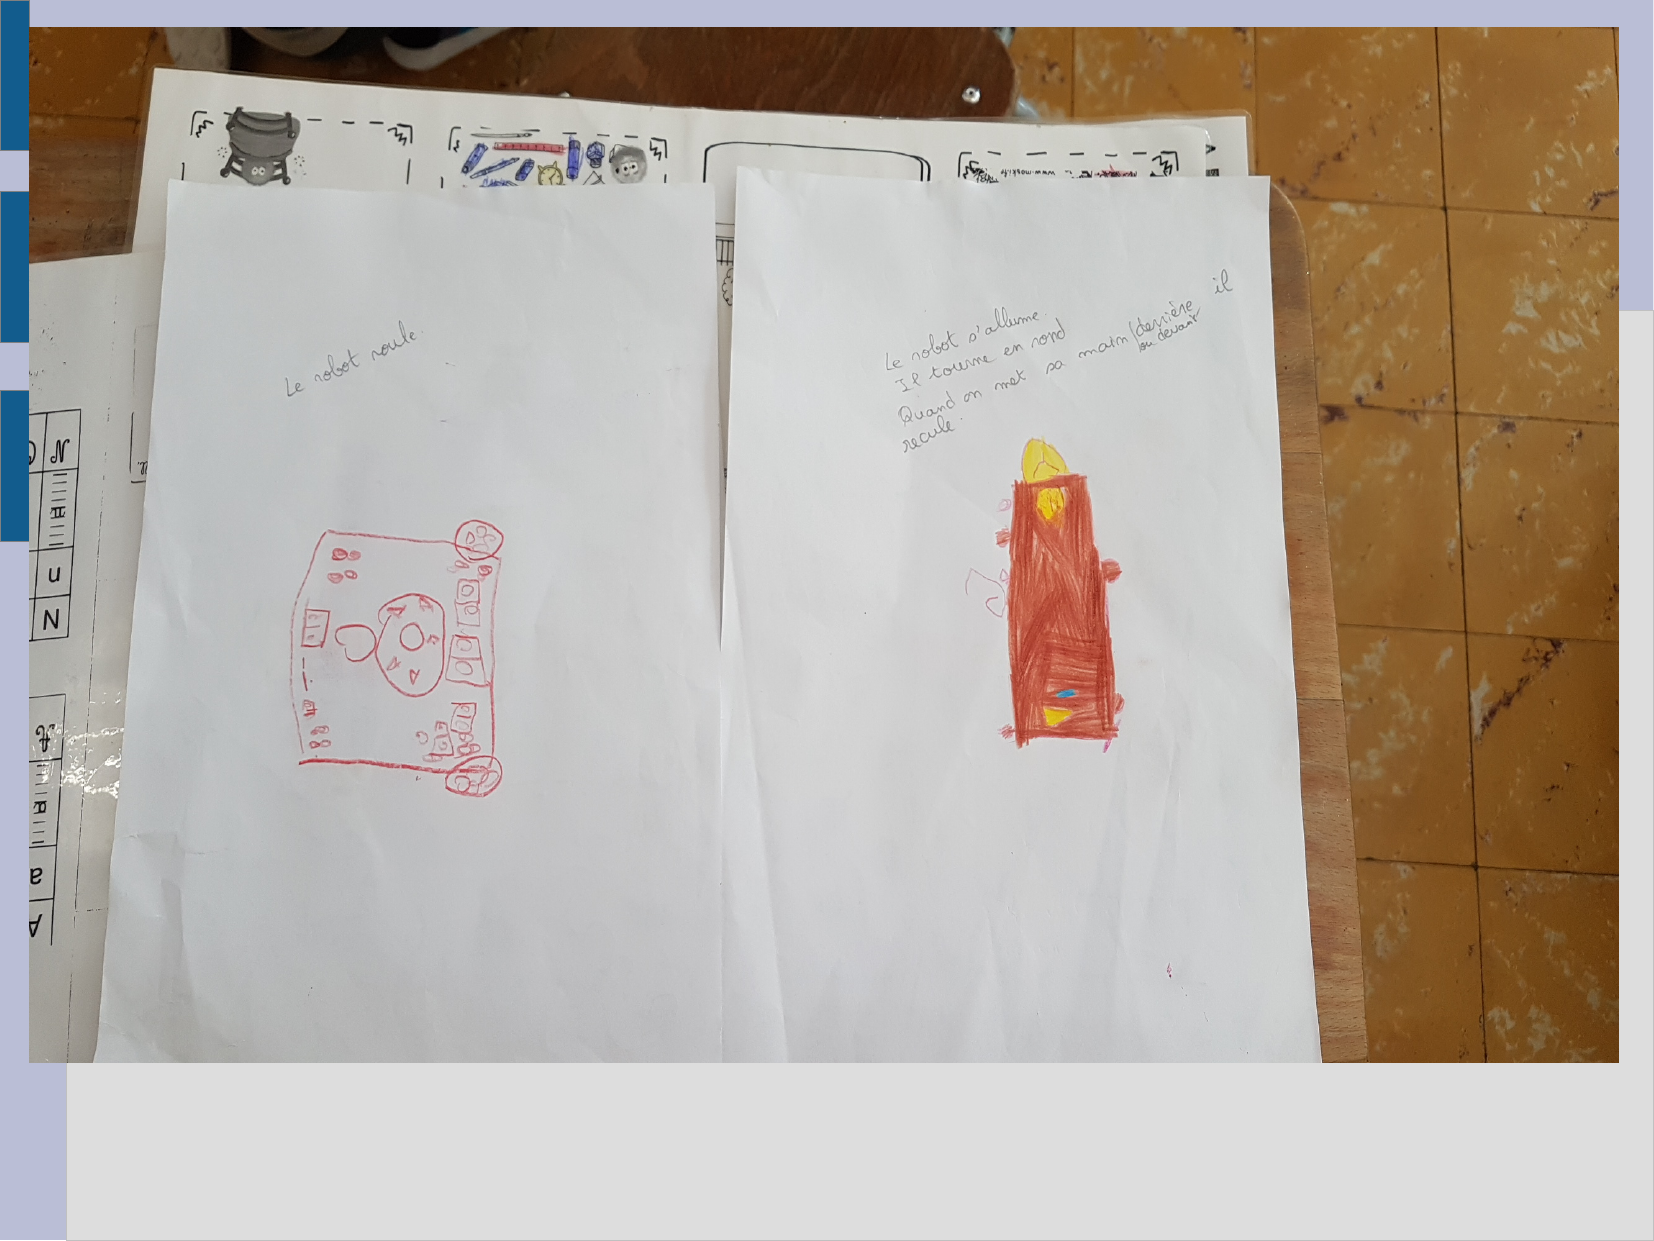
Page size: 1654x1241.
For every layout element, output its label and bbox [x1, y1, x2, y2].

picture [29, 27, 1619, 1063]
